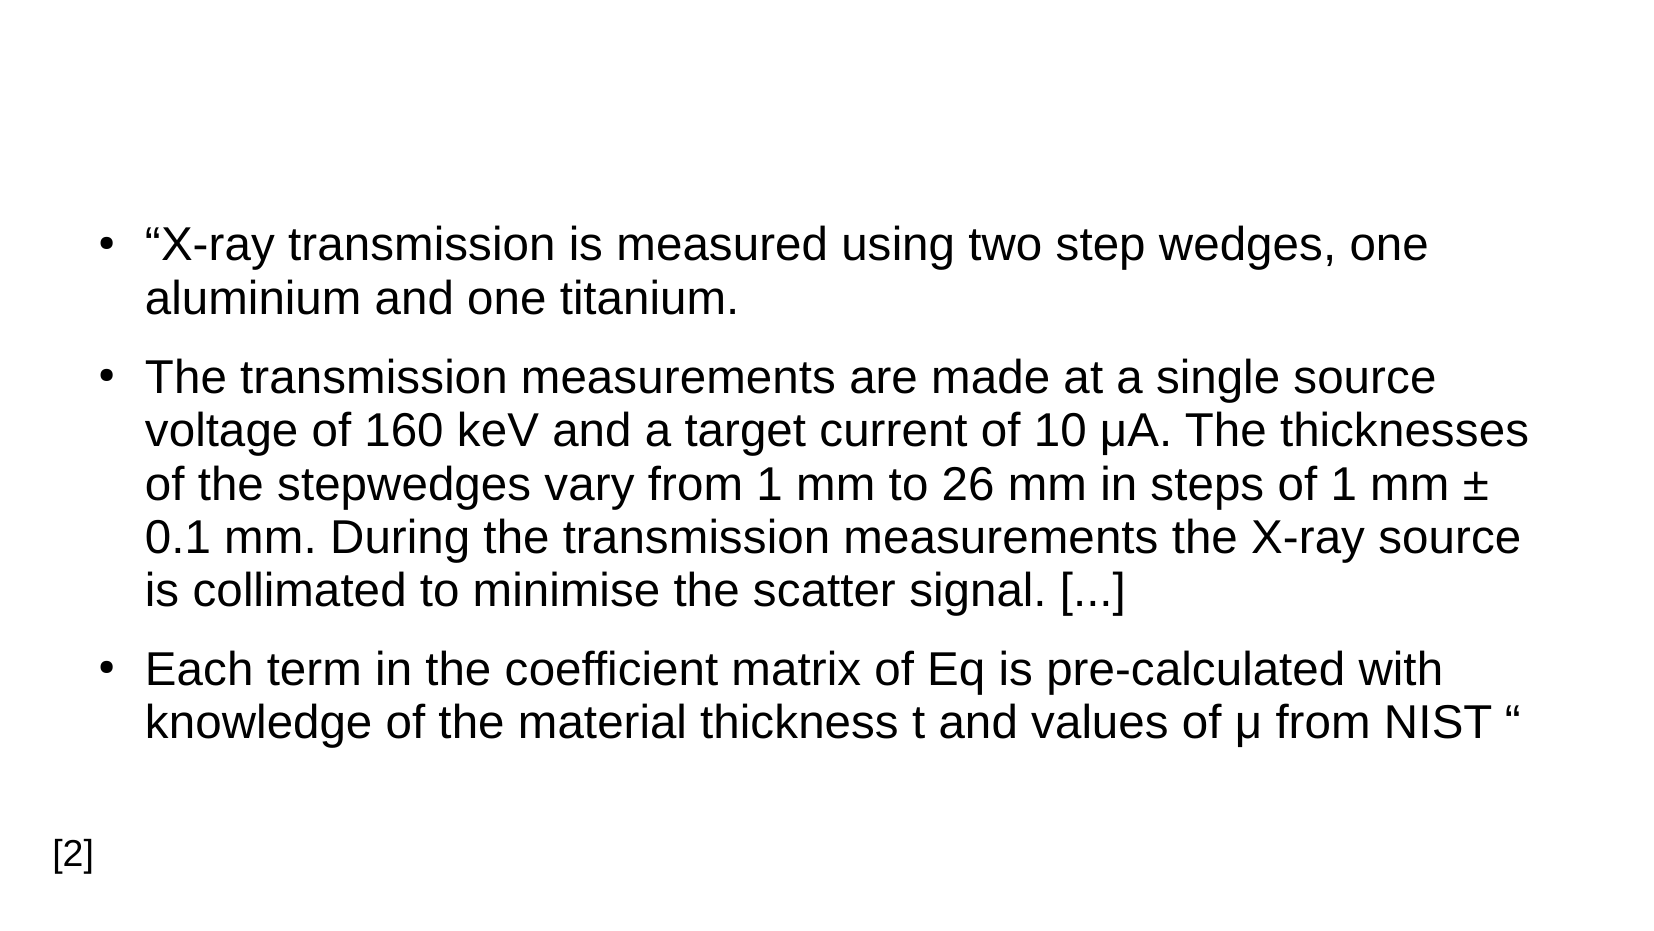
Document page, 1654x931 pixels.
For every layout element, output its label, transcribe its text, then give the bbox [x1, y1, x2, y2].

text_box [2] [37, 825, 188, 882]
list “X-ray transmission is measured using two step wedges, one aluminium and one titanium. The transmission measurements are made at a single source voltage of 160 keV and a target current of 10 μA. The thicknesses of the stepwedges vary from 1 mm to 26 mm in steps of 1 mm ± 0.1 mm. During the transmission measurements the X-ray source is collimated to minimise the scatter signal. [...] Each term in the coefficient matrix of Eq is pre-calculated with knowledge of the material thickness t and values of μ from NIST “ [82, 217, 1571, 758]
